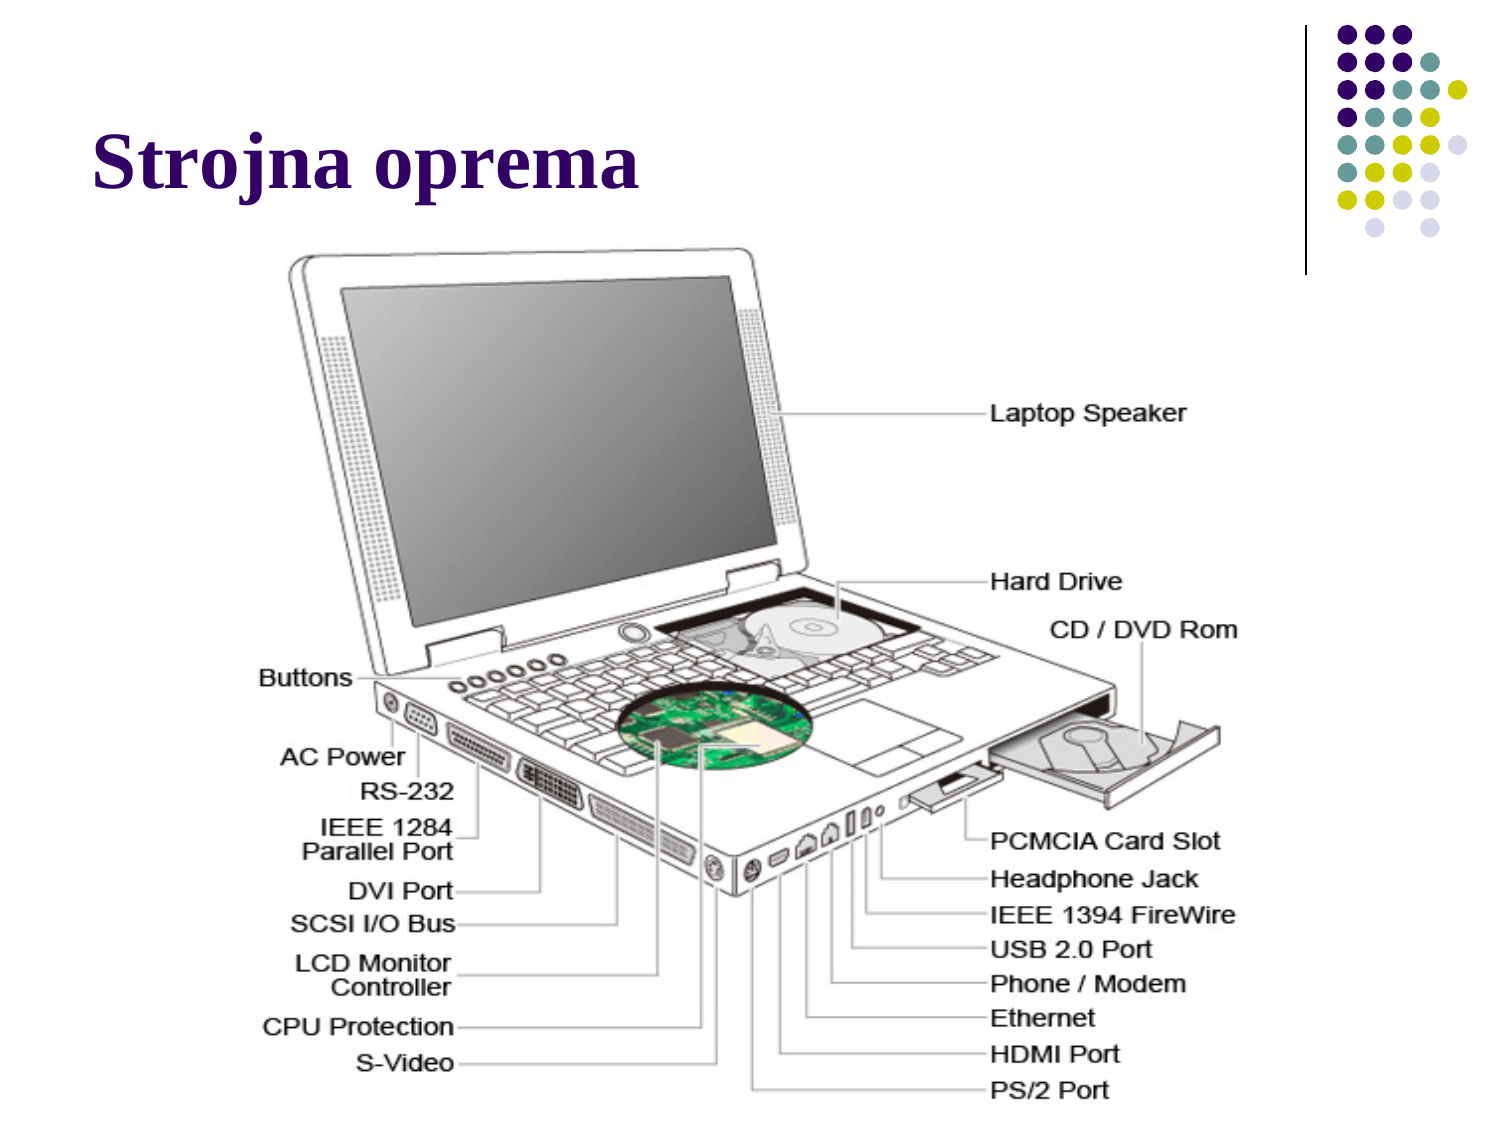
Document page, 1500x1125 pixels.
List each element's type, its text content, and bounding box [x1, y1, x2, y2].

text_box [253, 231, 1247, 1125]
title Strojna oprema [76, 0, 1315, 213]
